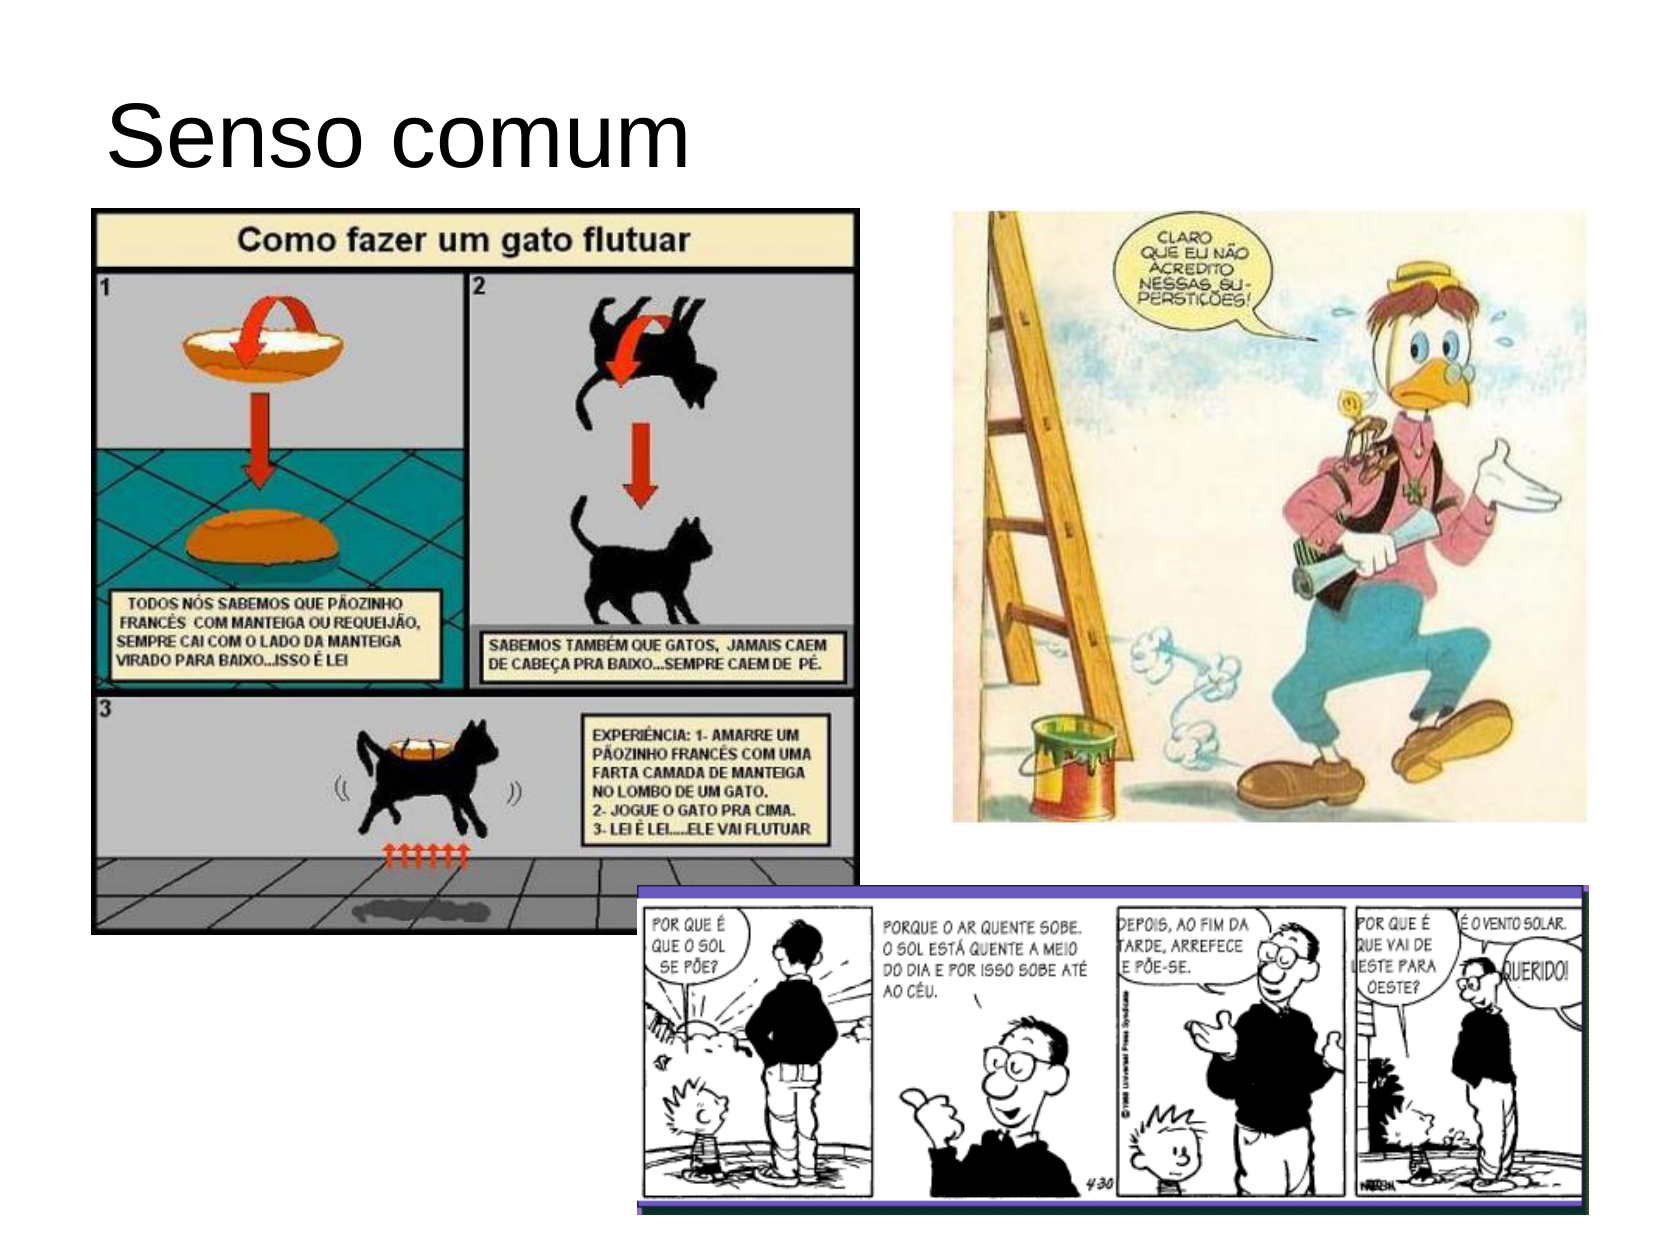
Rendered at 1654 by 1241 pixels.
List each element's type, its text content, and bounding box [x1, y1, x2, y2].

picture [950, 208, 1590, 826]
title Senso comum [90, 1, 1579, 261]
picture [91, 261, 1589, 1215]
